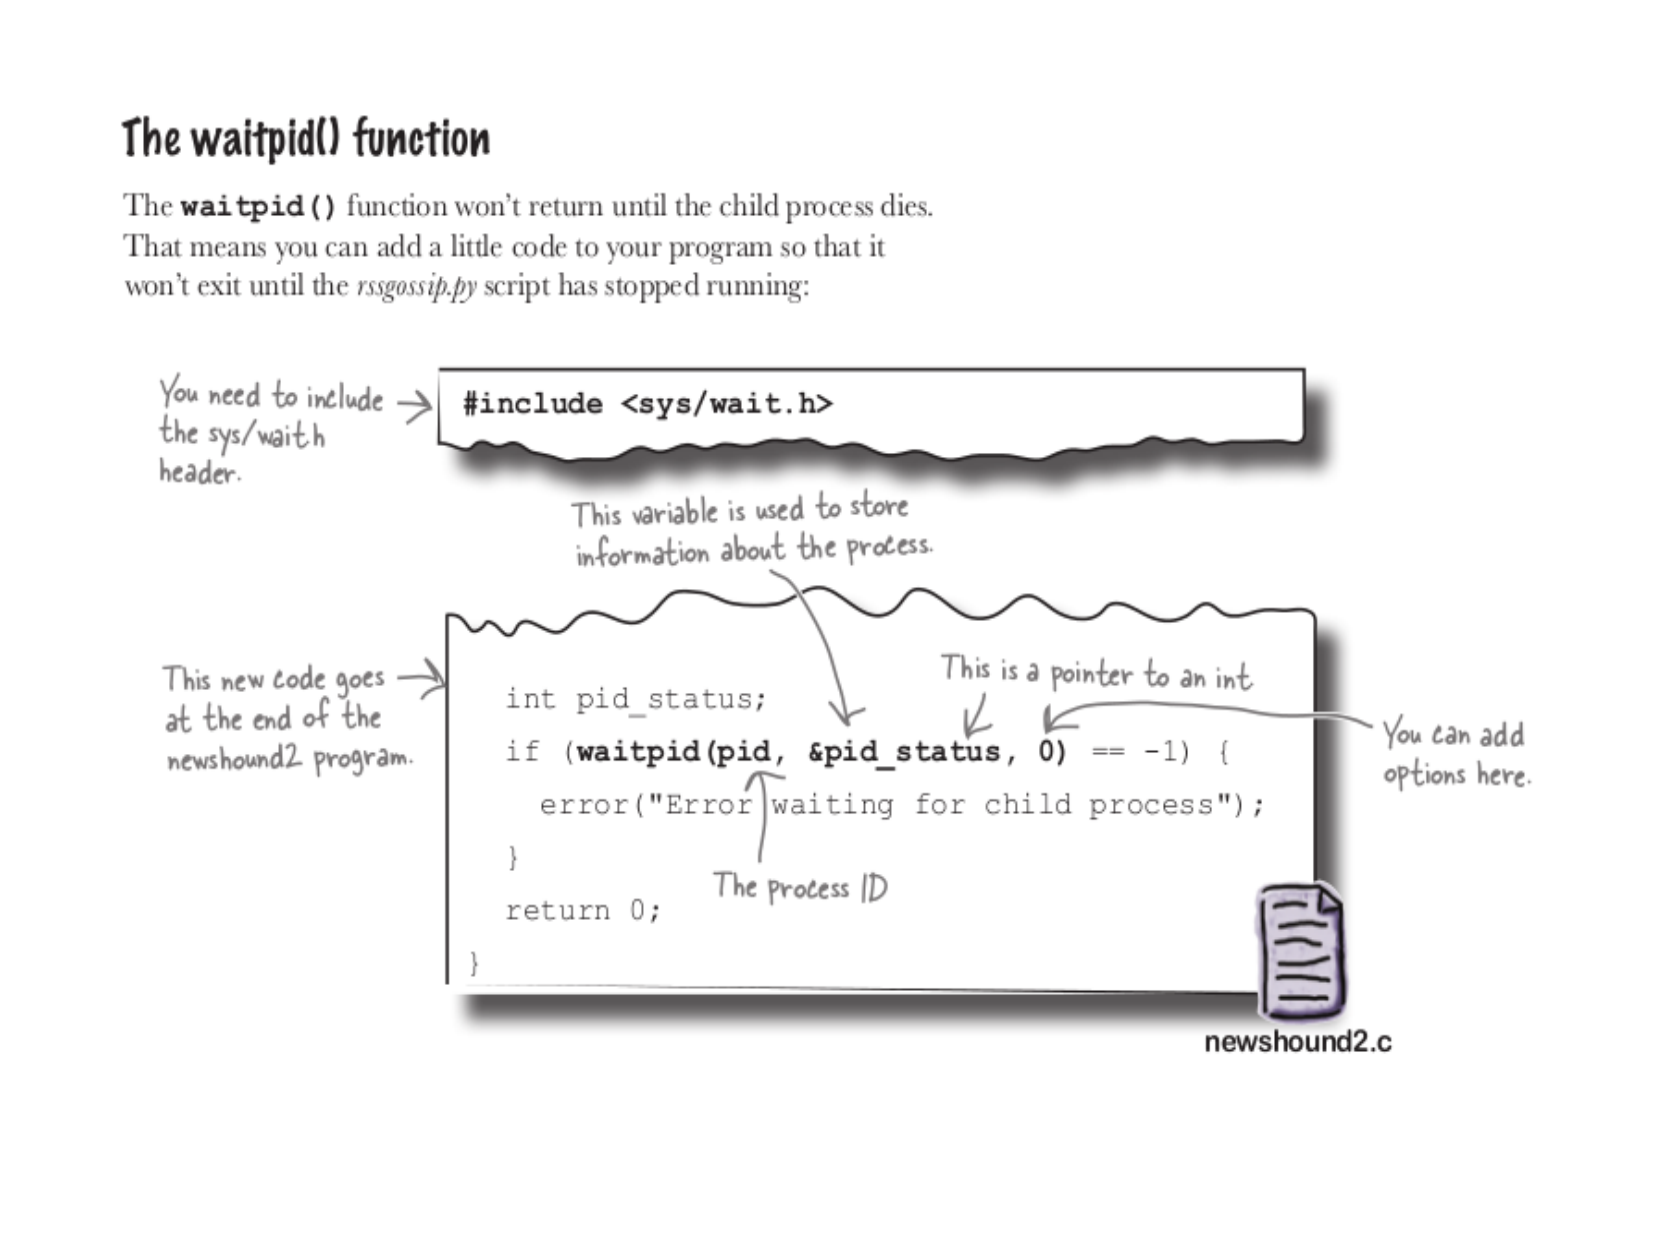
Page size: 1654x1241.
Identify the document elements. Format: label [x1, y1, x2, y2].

picture [94, 94, 1560, 1111]
